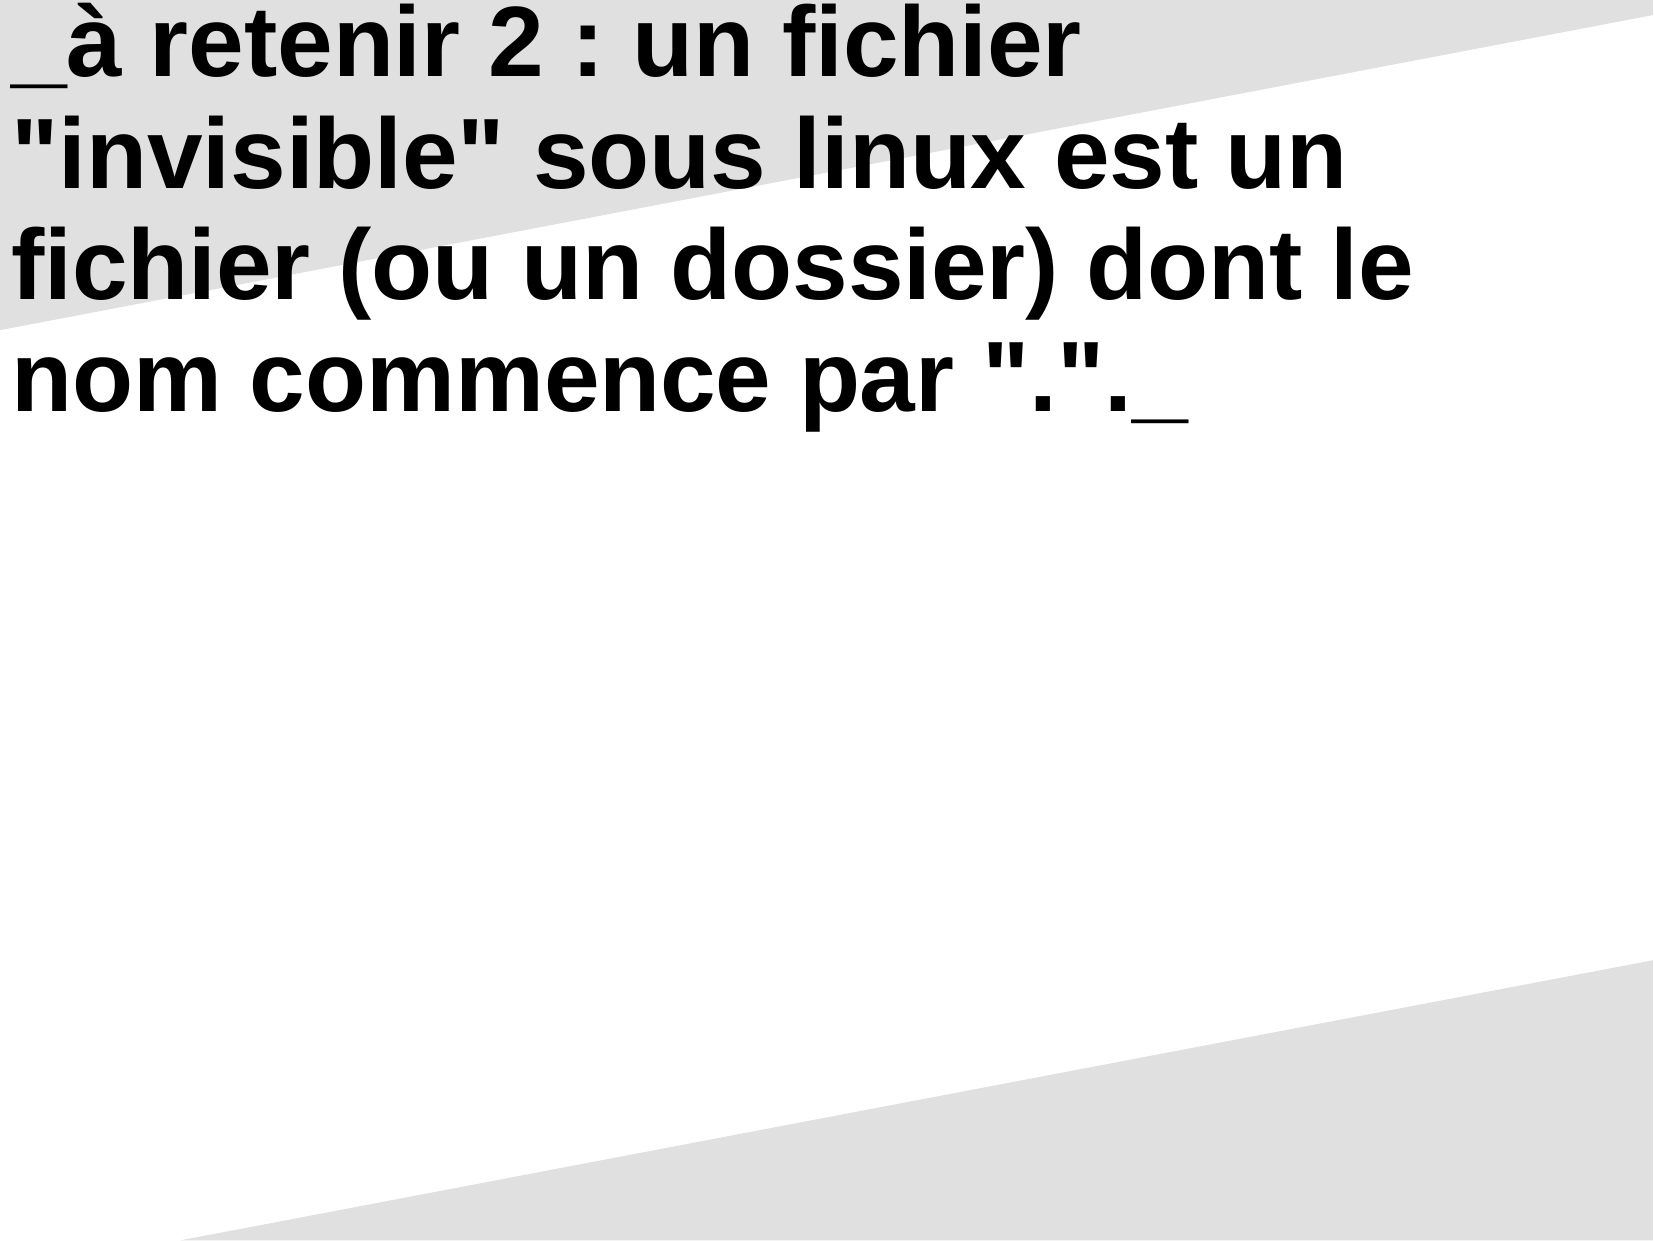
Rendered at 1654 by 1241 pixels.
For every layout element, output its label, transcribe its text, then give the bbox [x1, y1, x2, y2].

title _à retenir 2 : un fichier "invisible" sous linux est un fichier (ou un dossier) dont le nom commence par "."._ [11, 0, 1499, 433]
